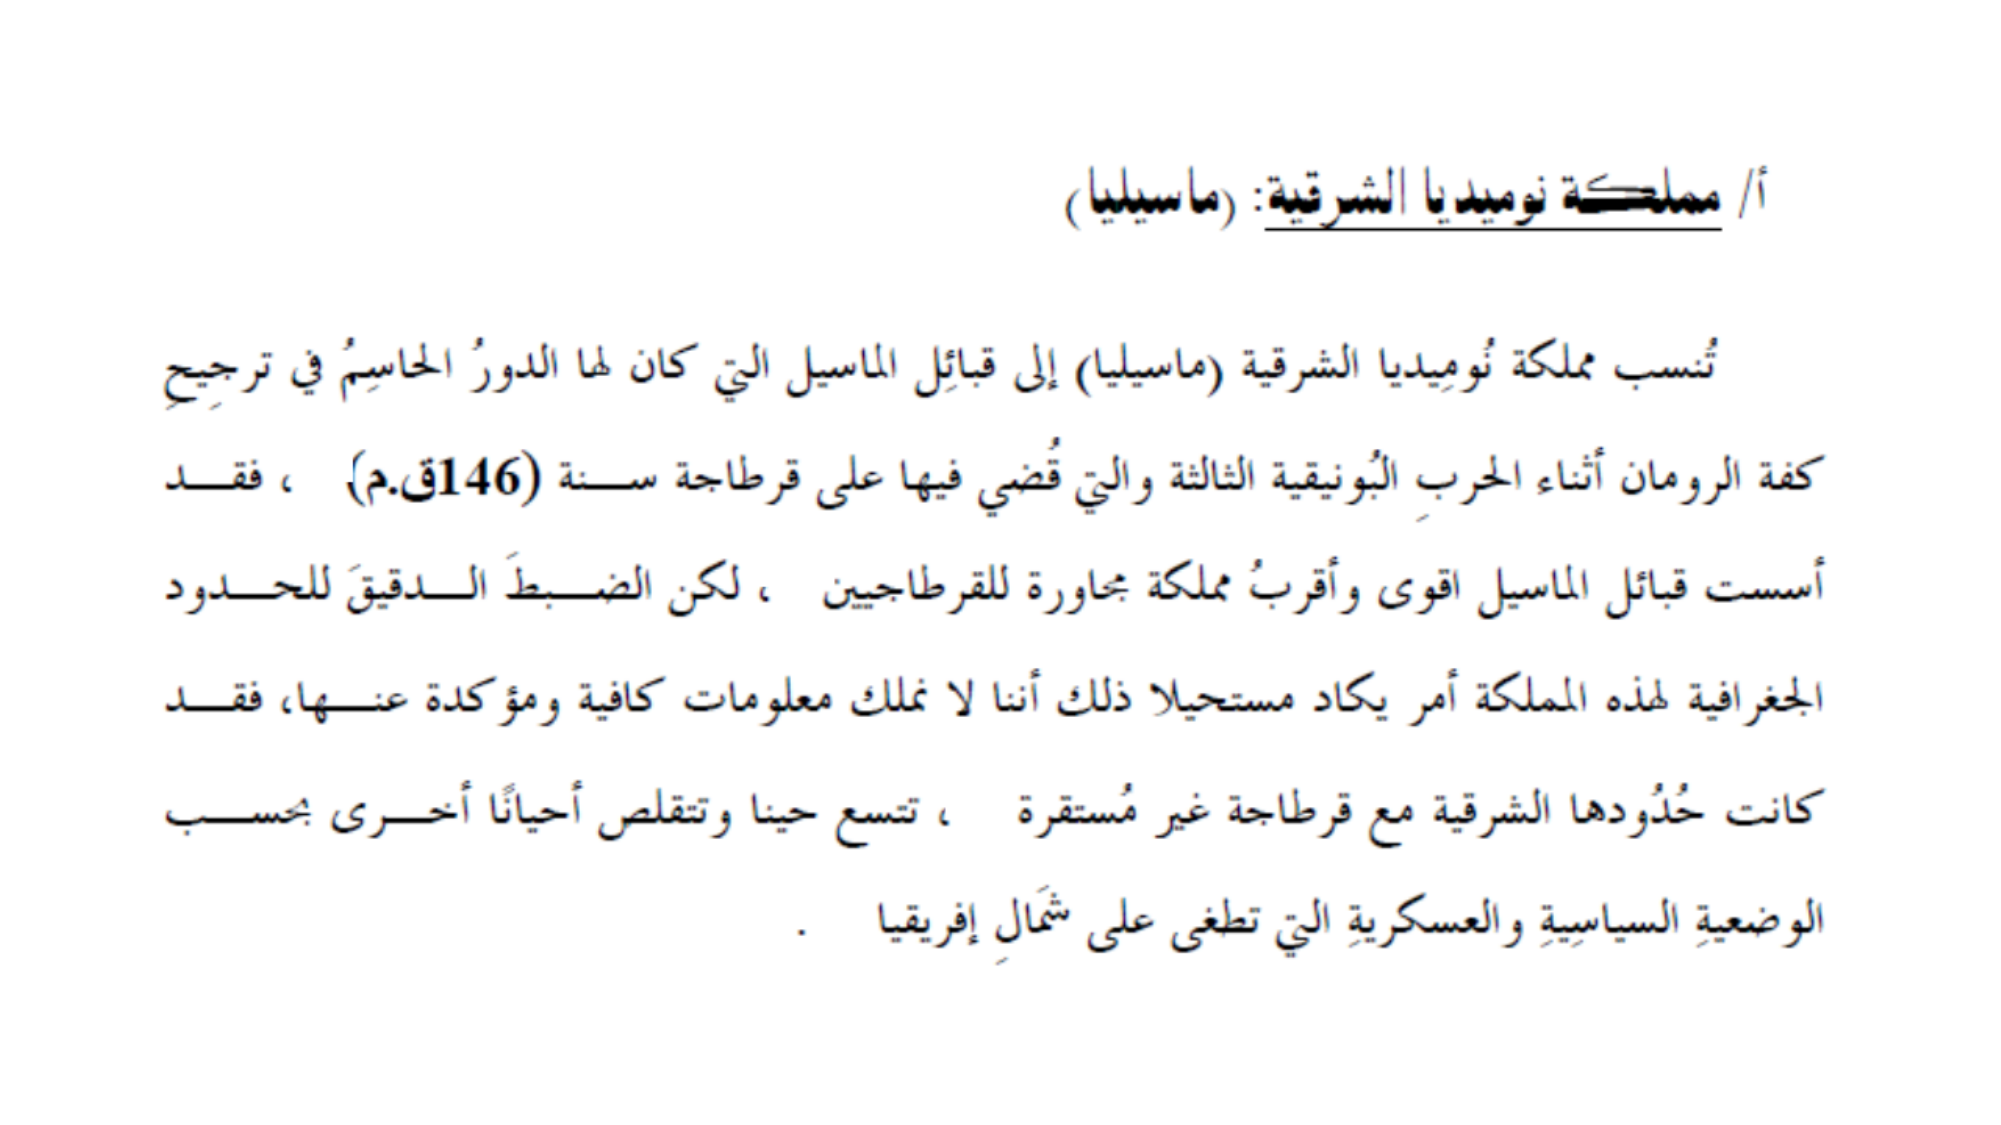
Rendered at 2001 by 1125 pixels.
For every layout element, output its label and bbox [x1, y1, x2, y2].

picture [150, 157, 1851, 972]
